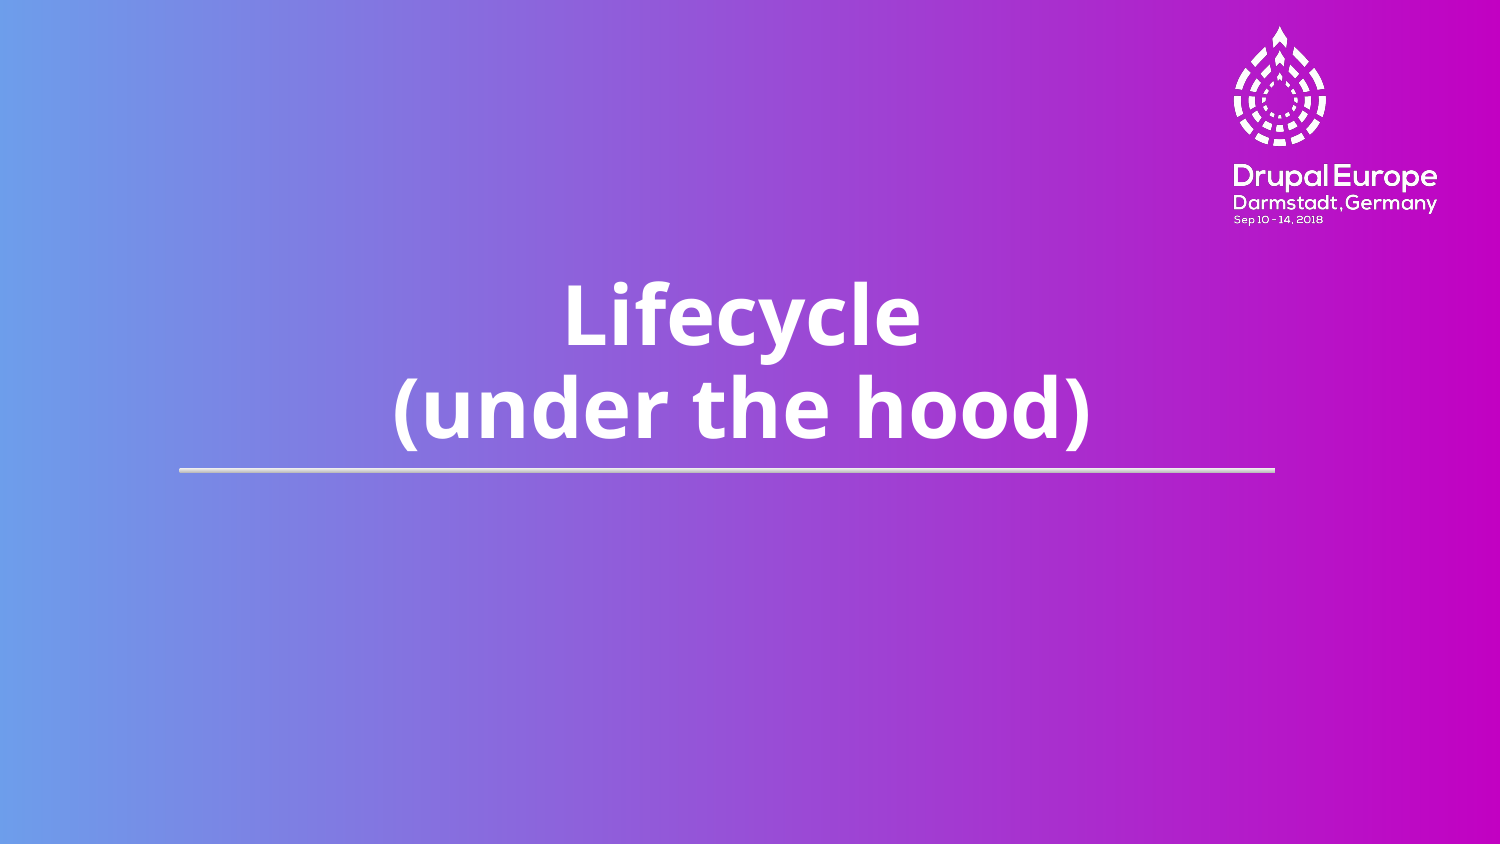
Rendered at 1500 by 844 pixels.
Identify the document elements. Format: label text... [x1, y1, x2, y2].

text_box Lifecycle [0, 246, 1485, 340]
text_box [0, 0, 1500, 844]
picture [1186, 13, 1485, 237]
text_box (under the hood) [0, 340, 1485, 458]
